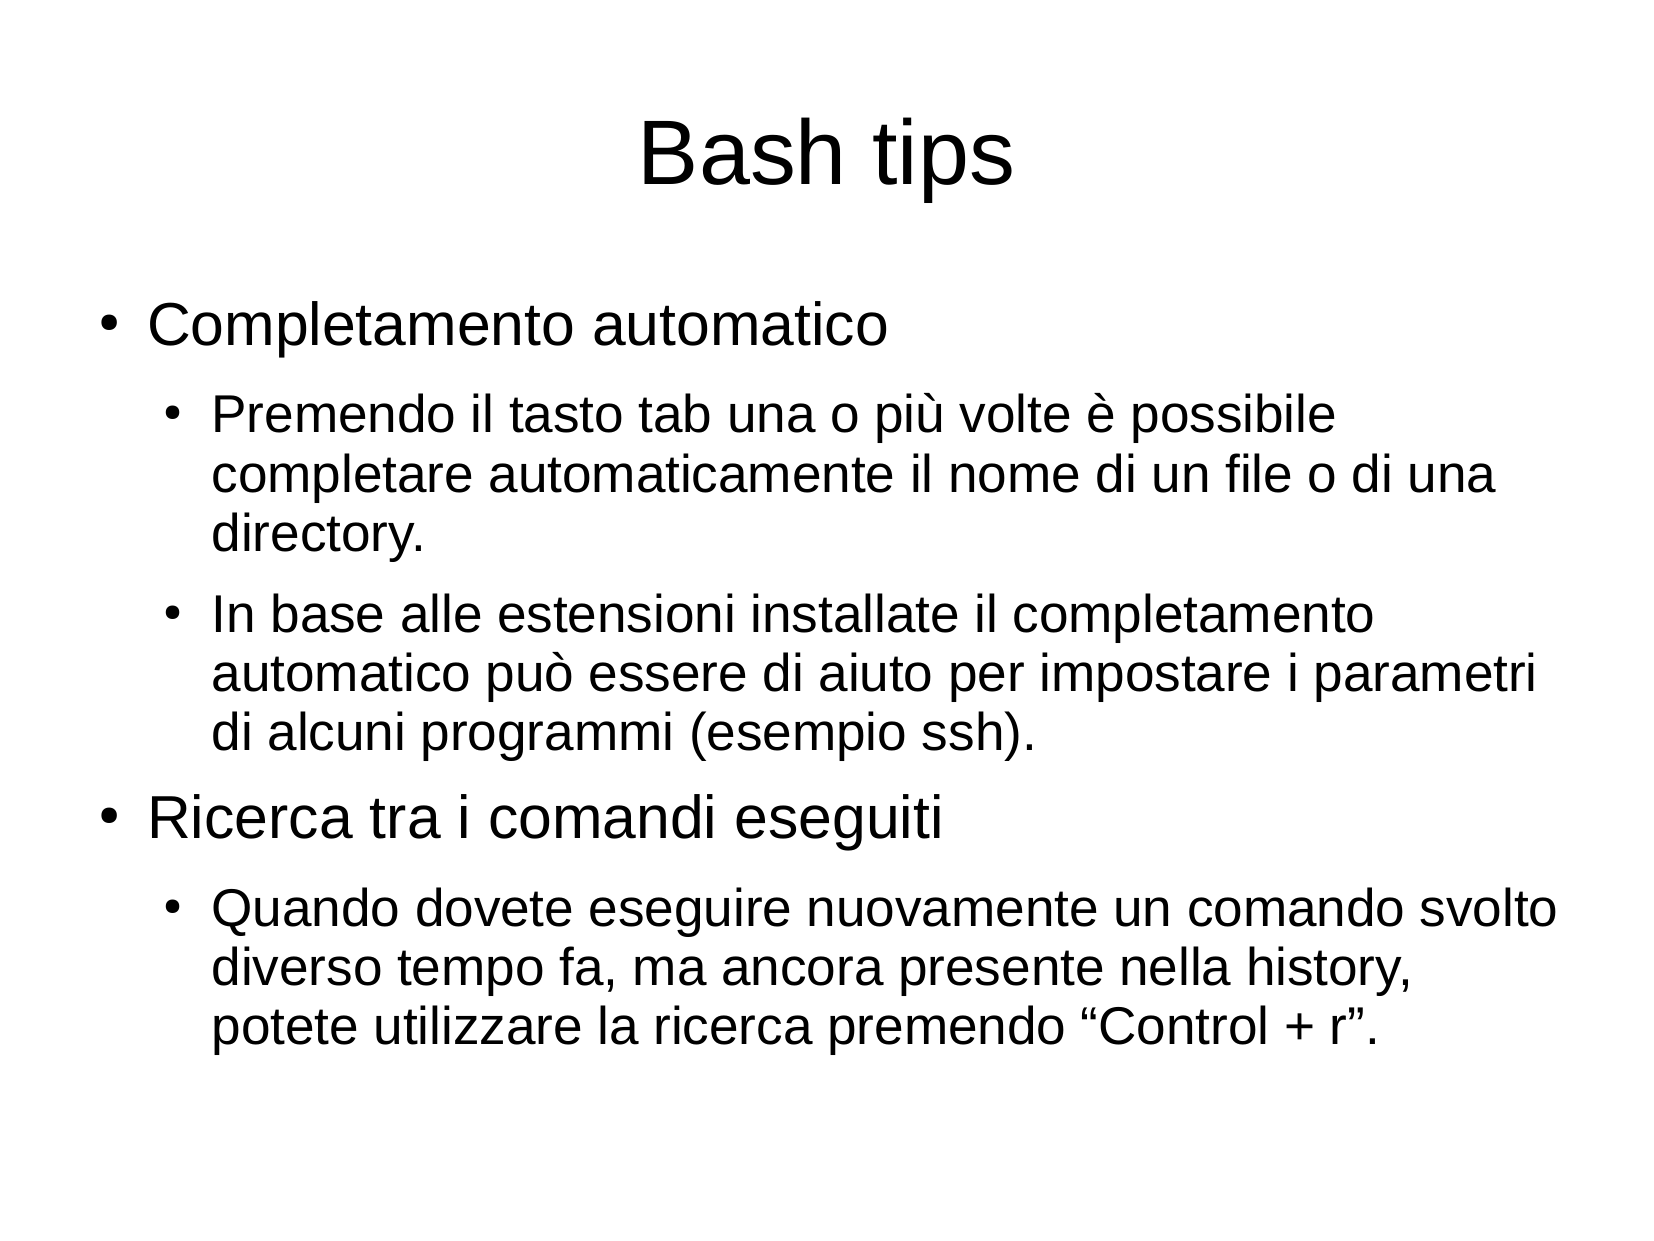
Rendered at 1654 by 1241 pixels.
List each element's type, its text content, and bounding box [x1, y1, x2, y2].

list Completamento automatico Premendo il tasto tab una o più volte è possibile completare automaticamente il nome di un file o di una directory. In base alle estensioni installate il completamento automatico può essere di aiuto per impostare i parametri di alcuni programmi (esempio ssh). Ricerca tra i comandi eseguiti Quando dovete eseguire nuovamente un comando svolto diverso tempo fa, ma ancora presente nella history, potete utilizzare la ricerca premendo “Control + r”. [82, 290, 1571, 1109]
title Bash tips [82, 56, 1571, 250]
